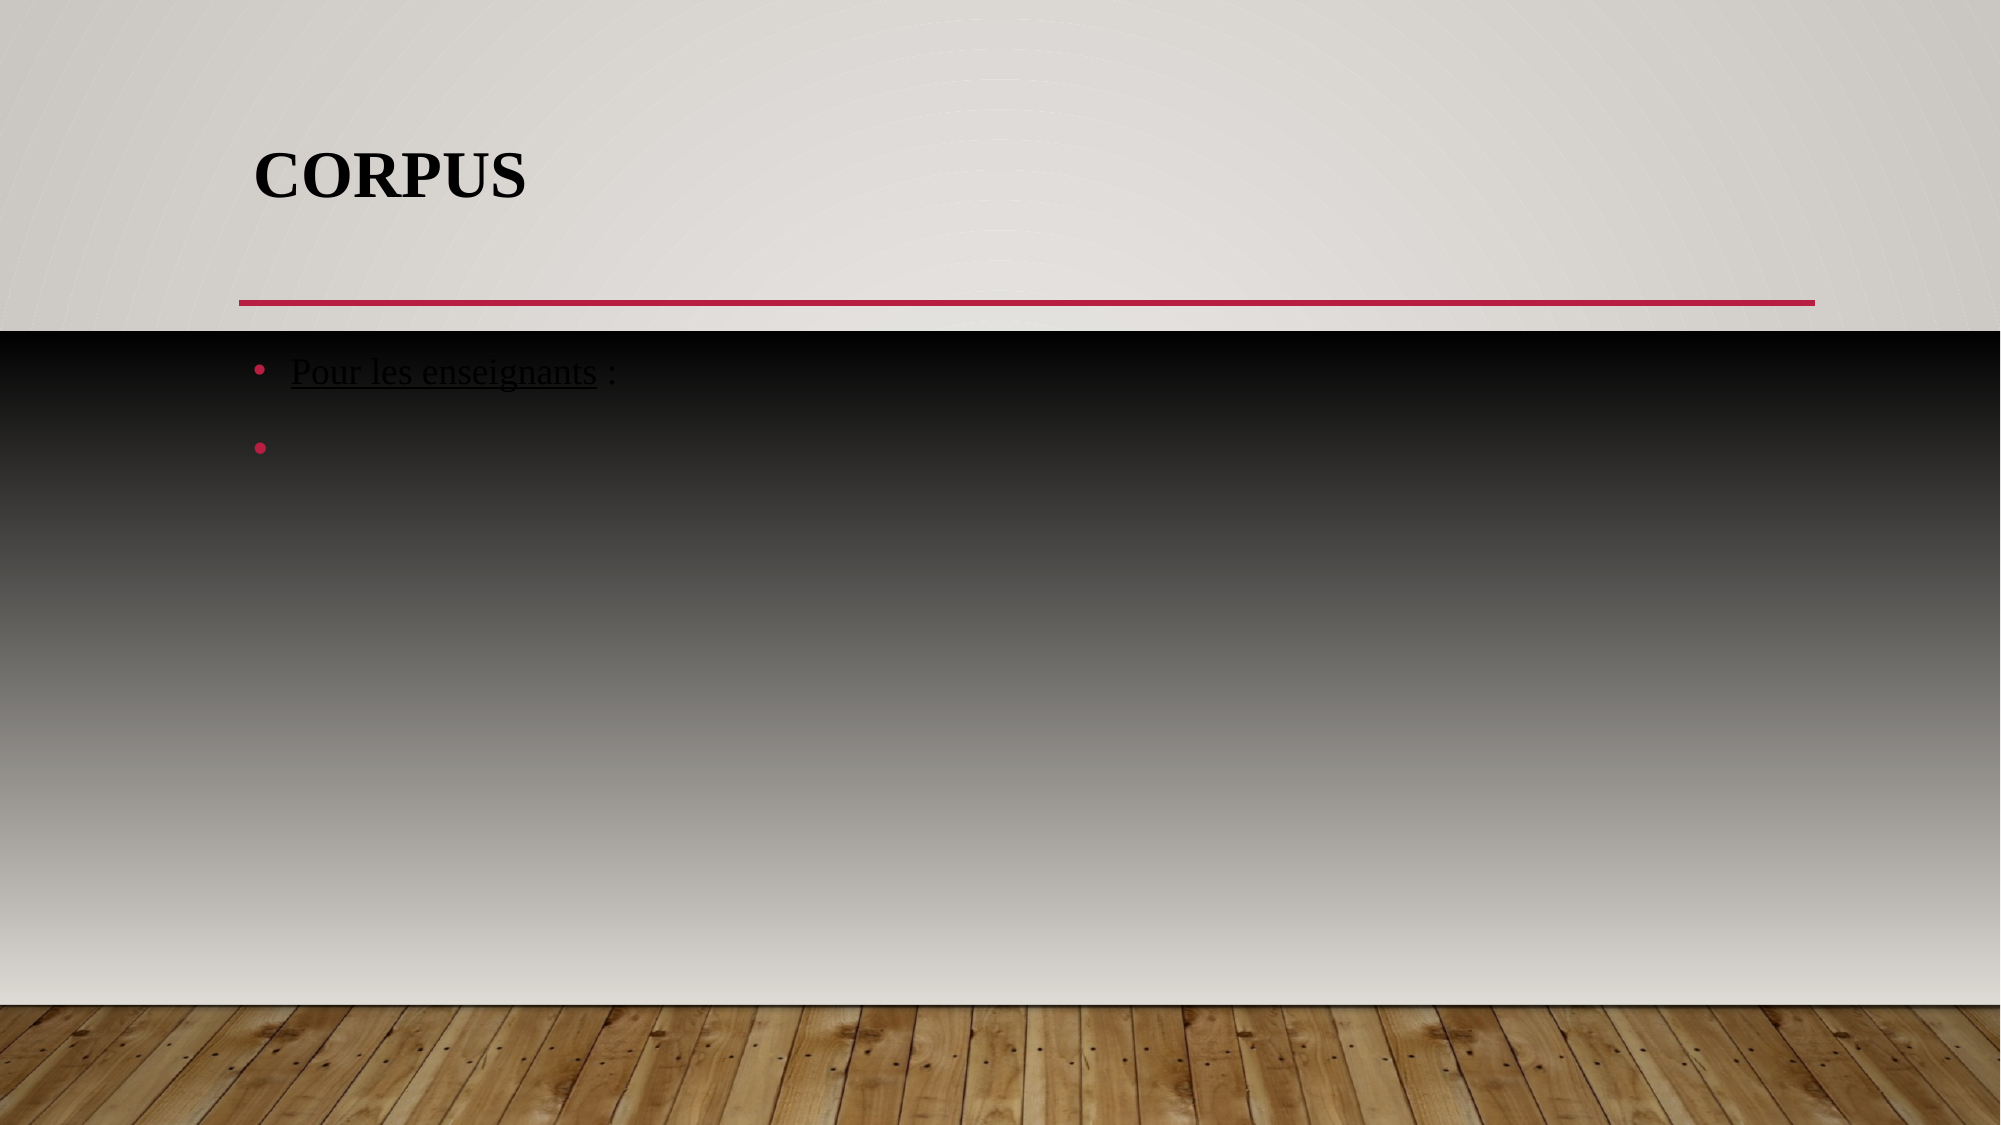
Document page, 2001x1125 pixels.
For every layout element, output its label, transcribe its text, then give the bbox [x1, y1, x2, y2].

title corpus [238, 131, 1814, 305]
list Pour les enseignants : [238, 330, 1814, 897]
